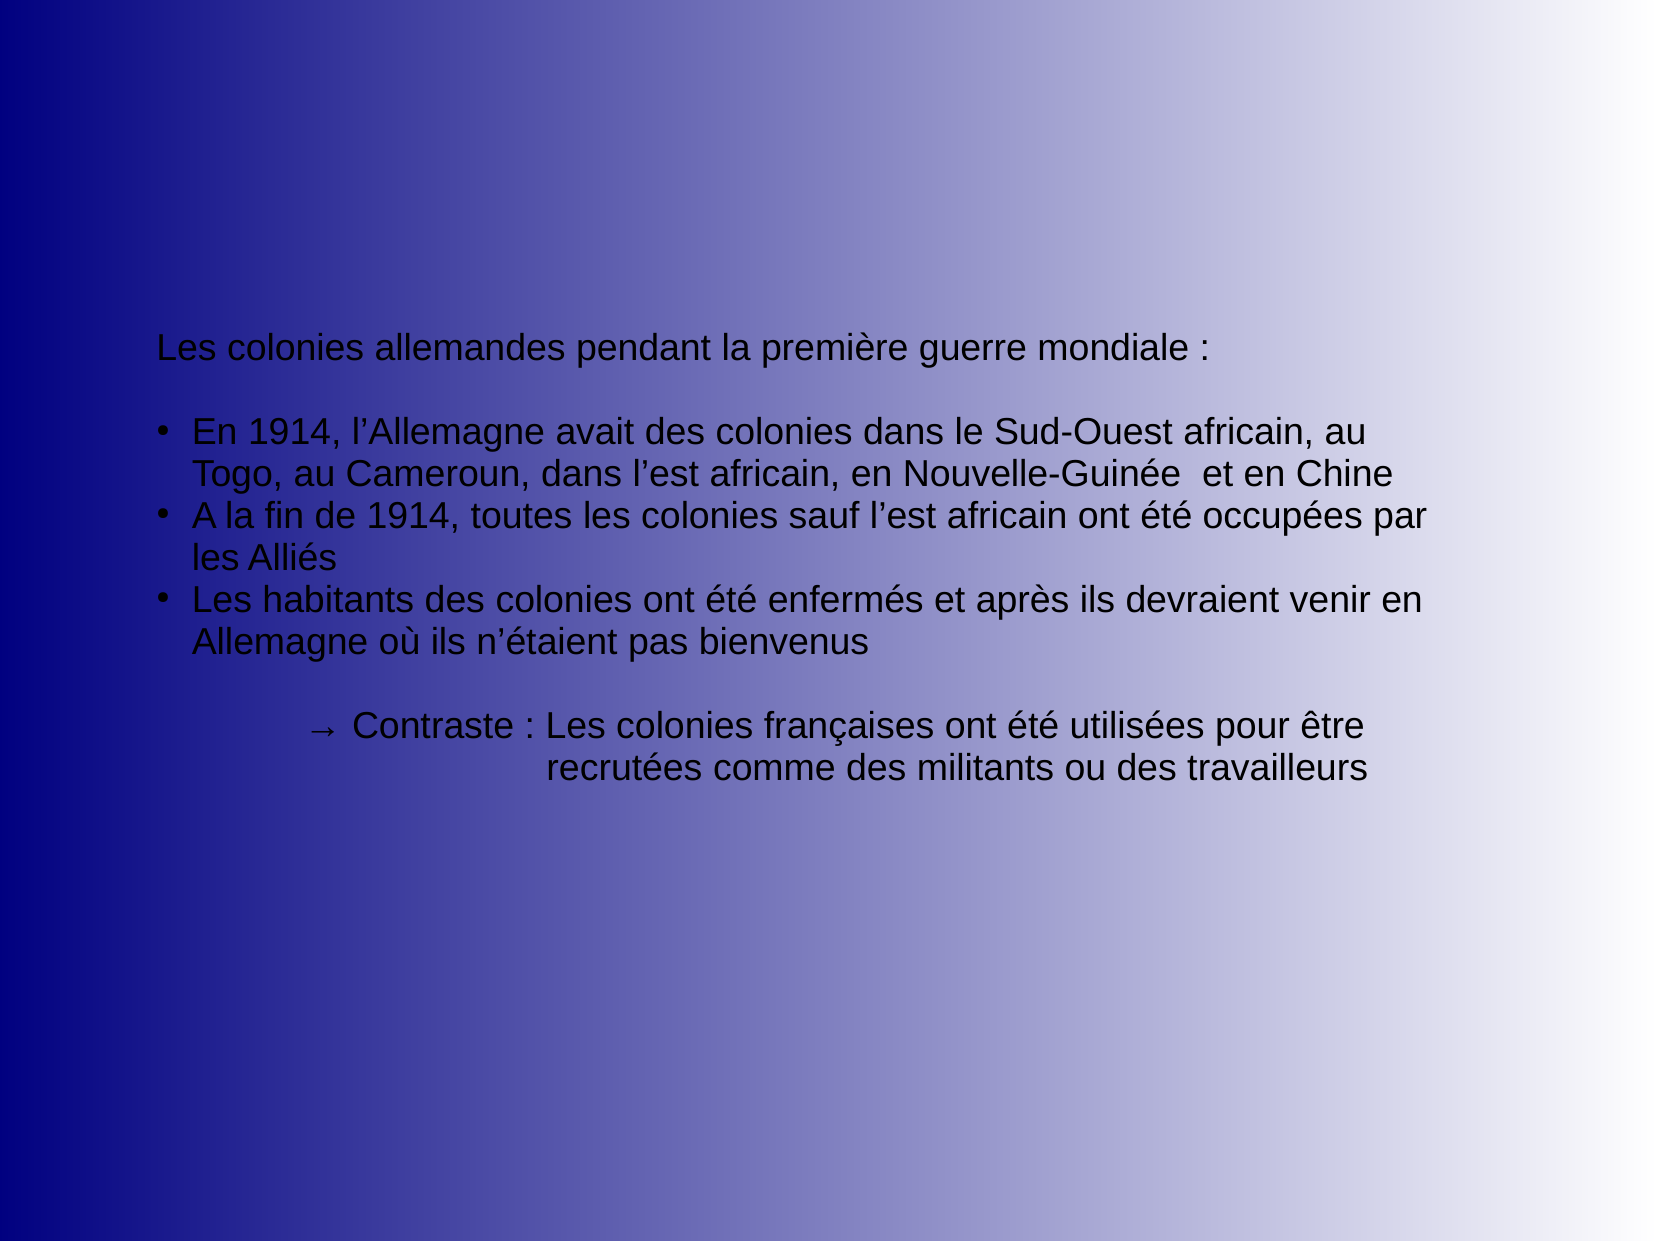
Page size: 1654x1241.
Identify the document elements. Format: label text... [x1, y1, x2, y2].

text_box Les colonies allemandes pendant la première guerre mondiale : En 1914, l’Allemagne avait des colonies dans le Sud-Ouest africain, au Togo, au Cameroun, dans l’est africain, en Nouvelle-Guinée et en Chine A la fin de 1914, toutes les colonies sauf l’est africain ont été occupées par les Alliés Les habitants des colonies ont été enfermés et après ils devraient venir en Allemagne où ils n’étaient pas bienvenus → Contraste : Les colonies françaises ont été utilisées pour être recrutées comme des militants ou des travailleurs [141, 318, 1465, 797]
